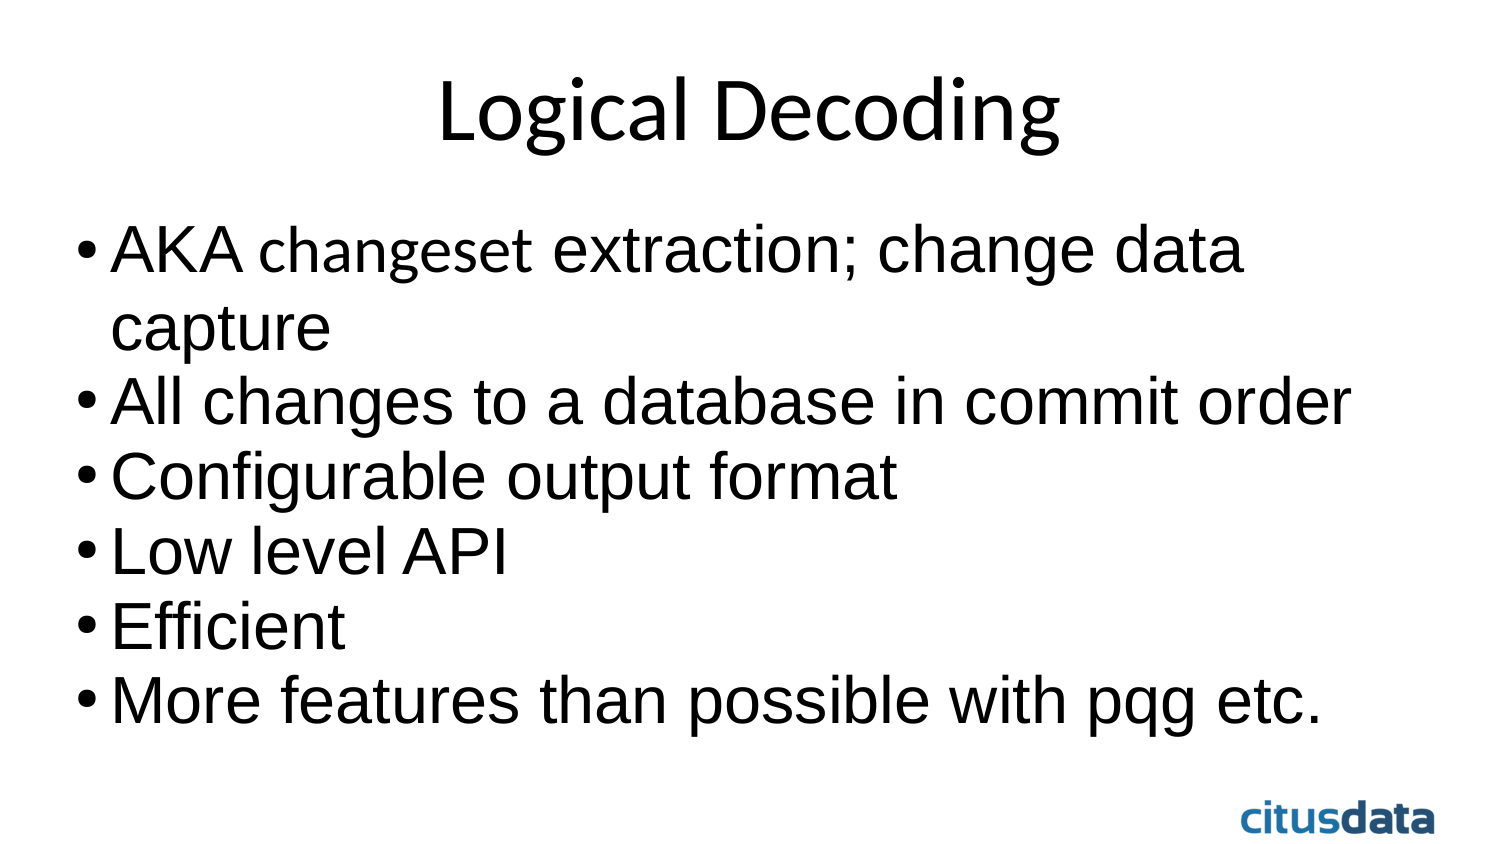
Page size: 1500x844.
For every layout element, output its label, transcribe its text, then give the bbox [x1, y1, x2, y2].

picture [1237, 795, 1439, 837]
title Logical Decoding [75, 33, 1425, 175]
subtitle AKA changeset extraction; change data capture All changes to a database in commit order Configurable output format Low level API Efficient More features than possible with pqg etc. [75, 196, 1425, 754]
